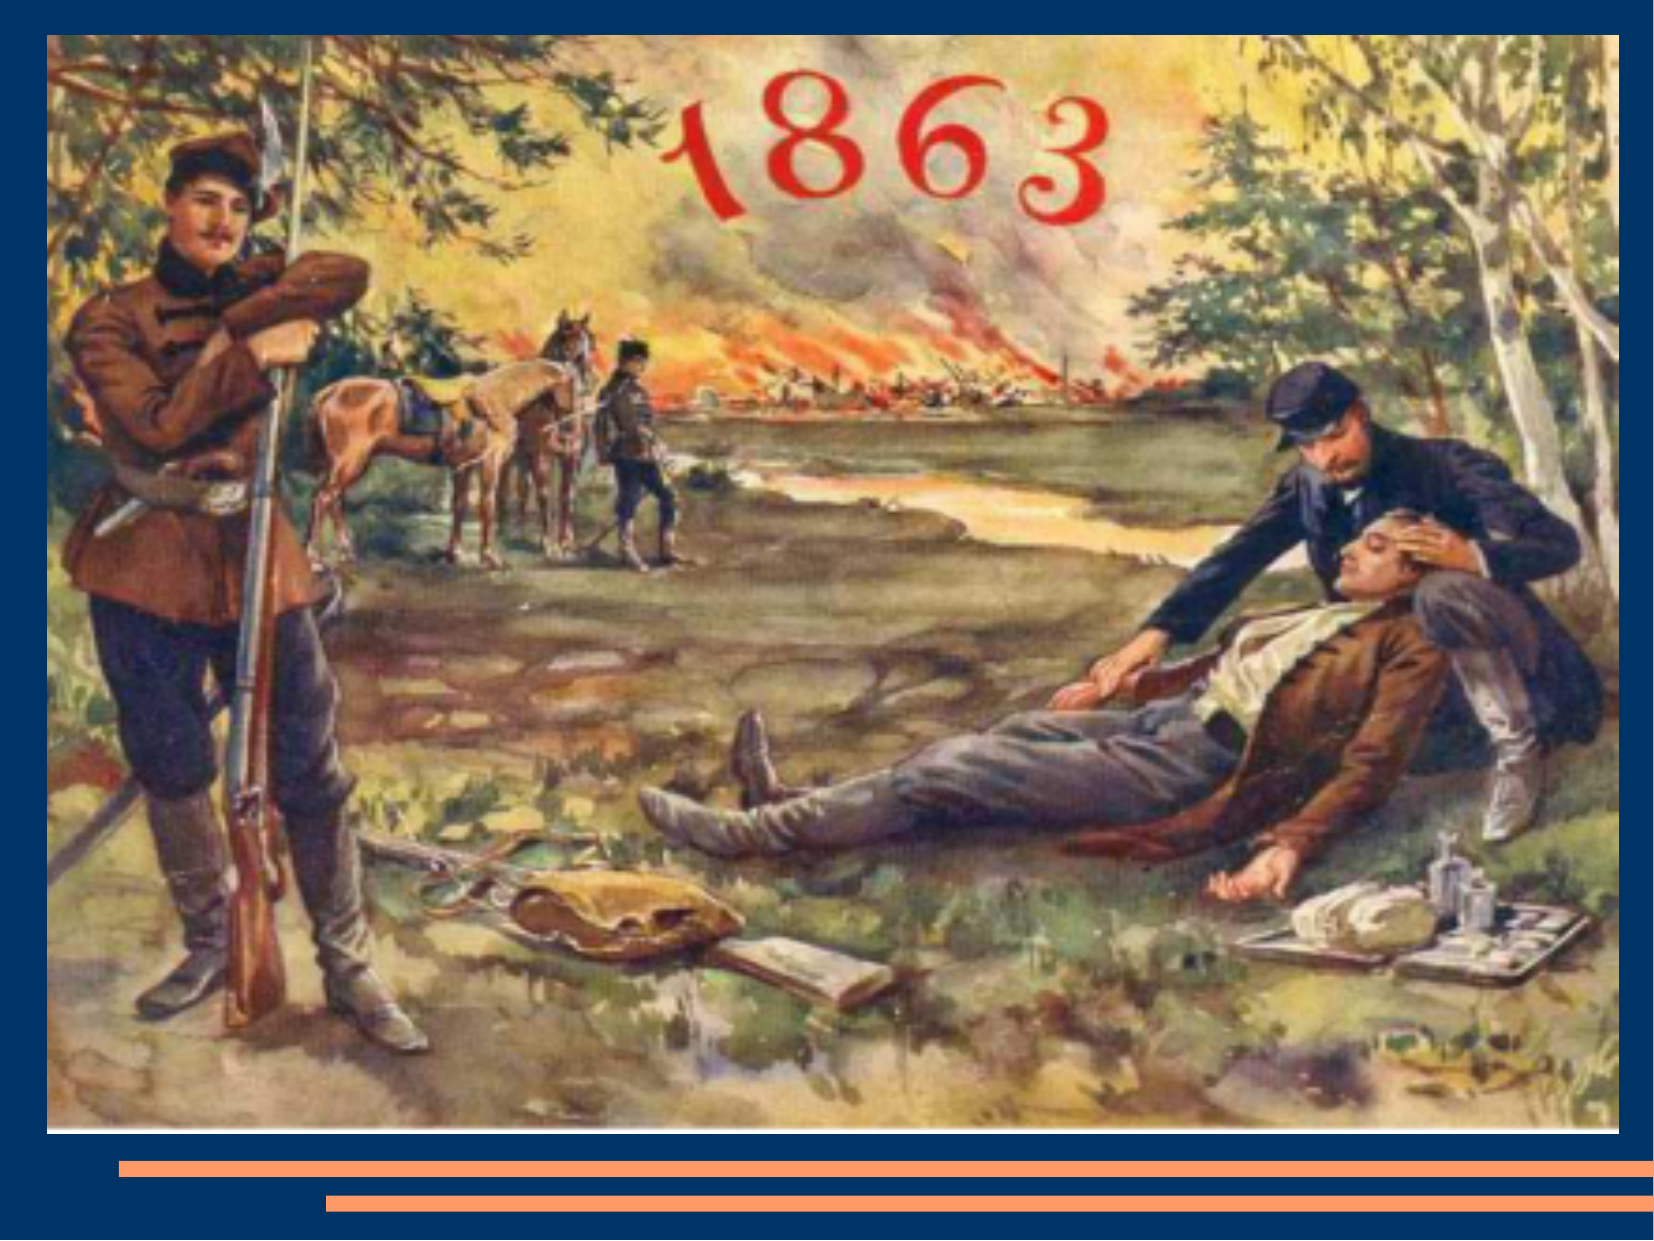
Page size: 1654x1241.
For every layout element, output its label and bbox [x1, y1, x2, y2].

picture [47, 35, 1619, 1134]
